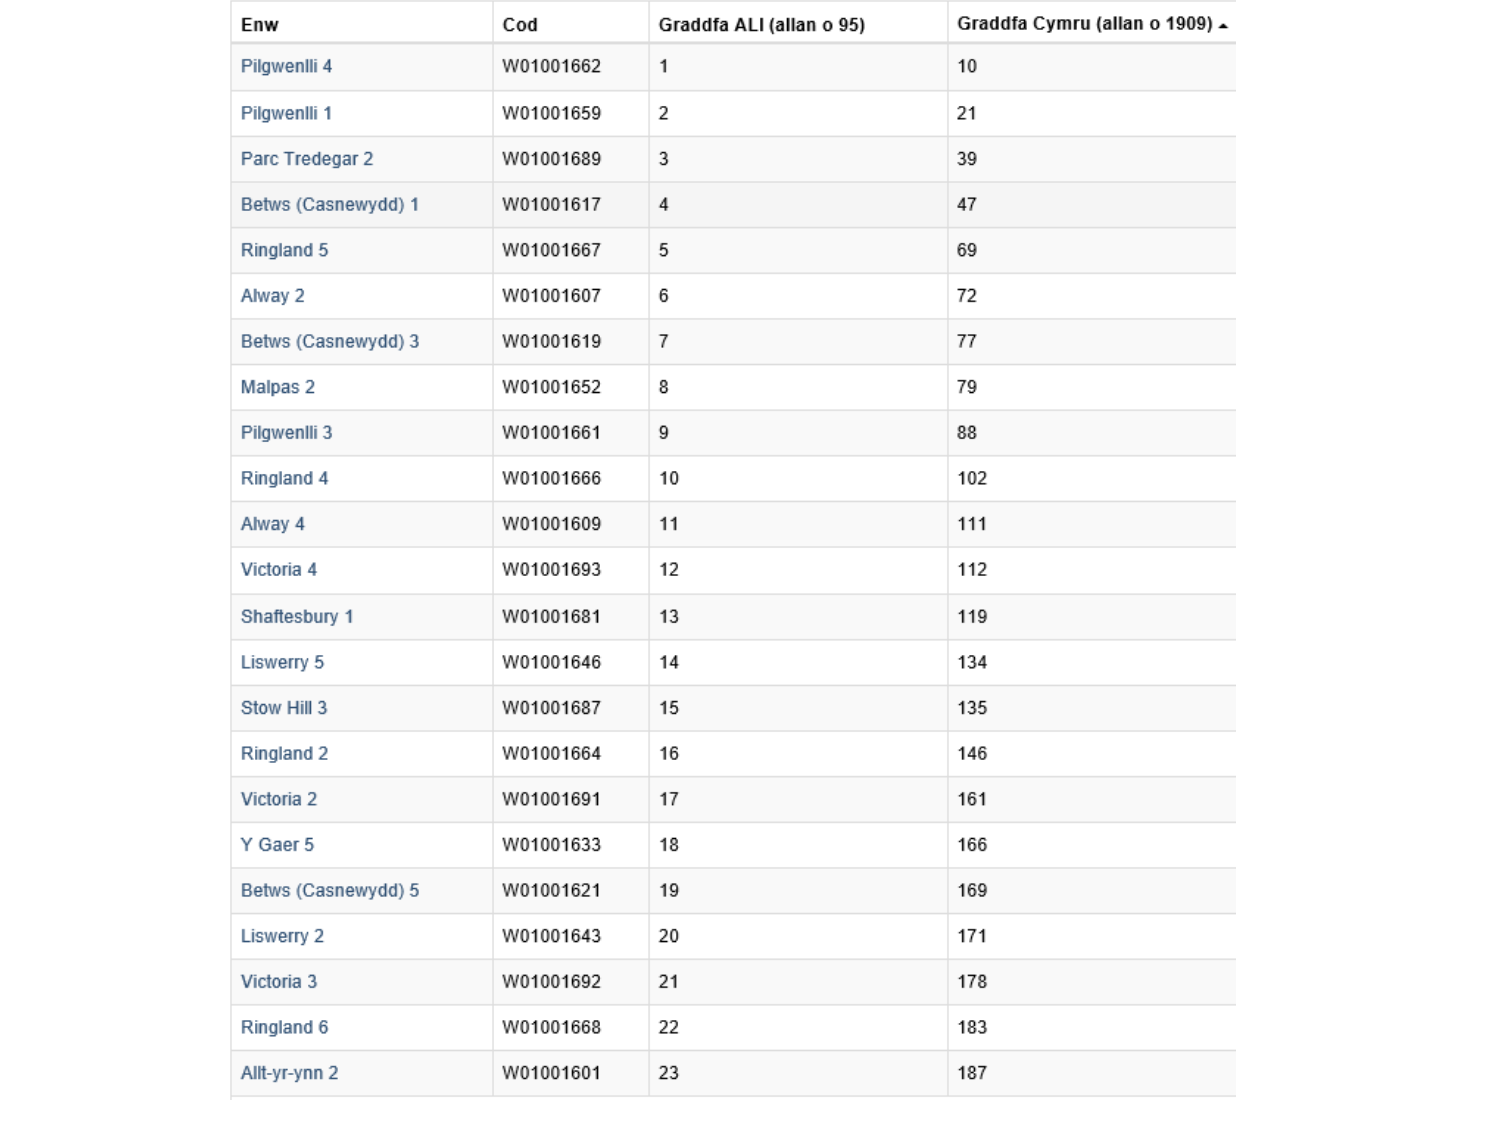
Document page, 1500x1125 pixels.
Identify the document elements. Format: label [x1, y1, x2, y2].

picture [229, 0, 1236, 1101]
